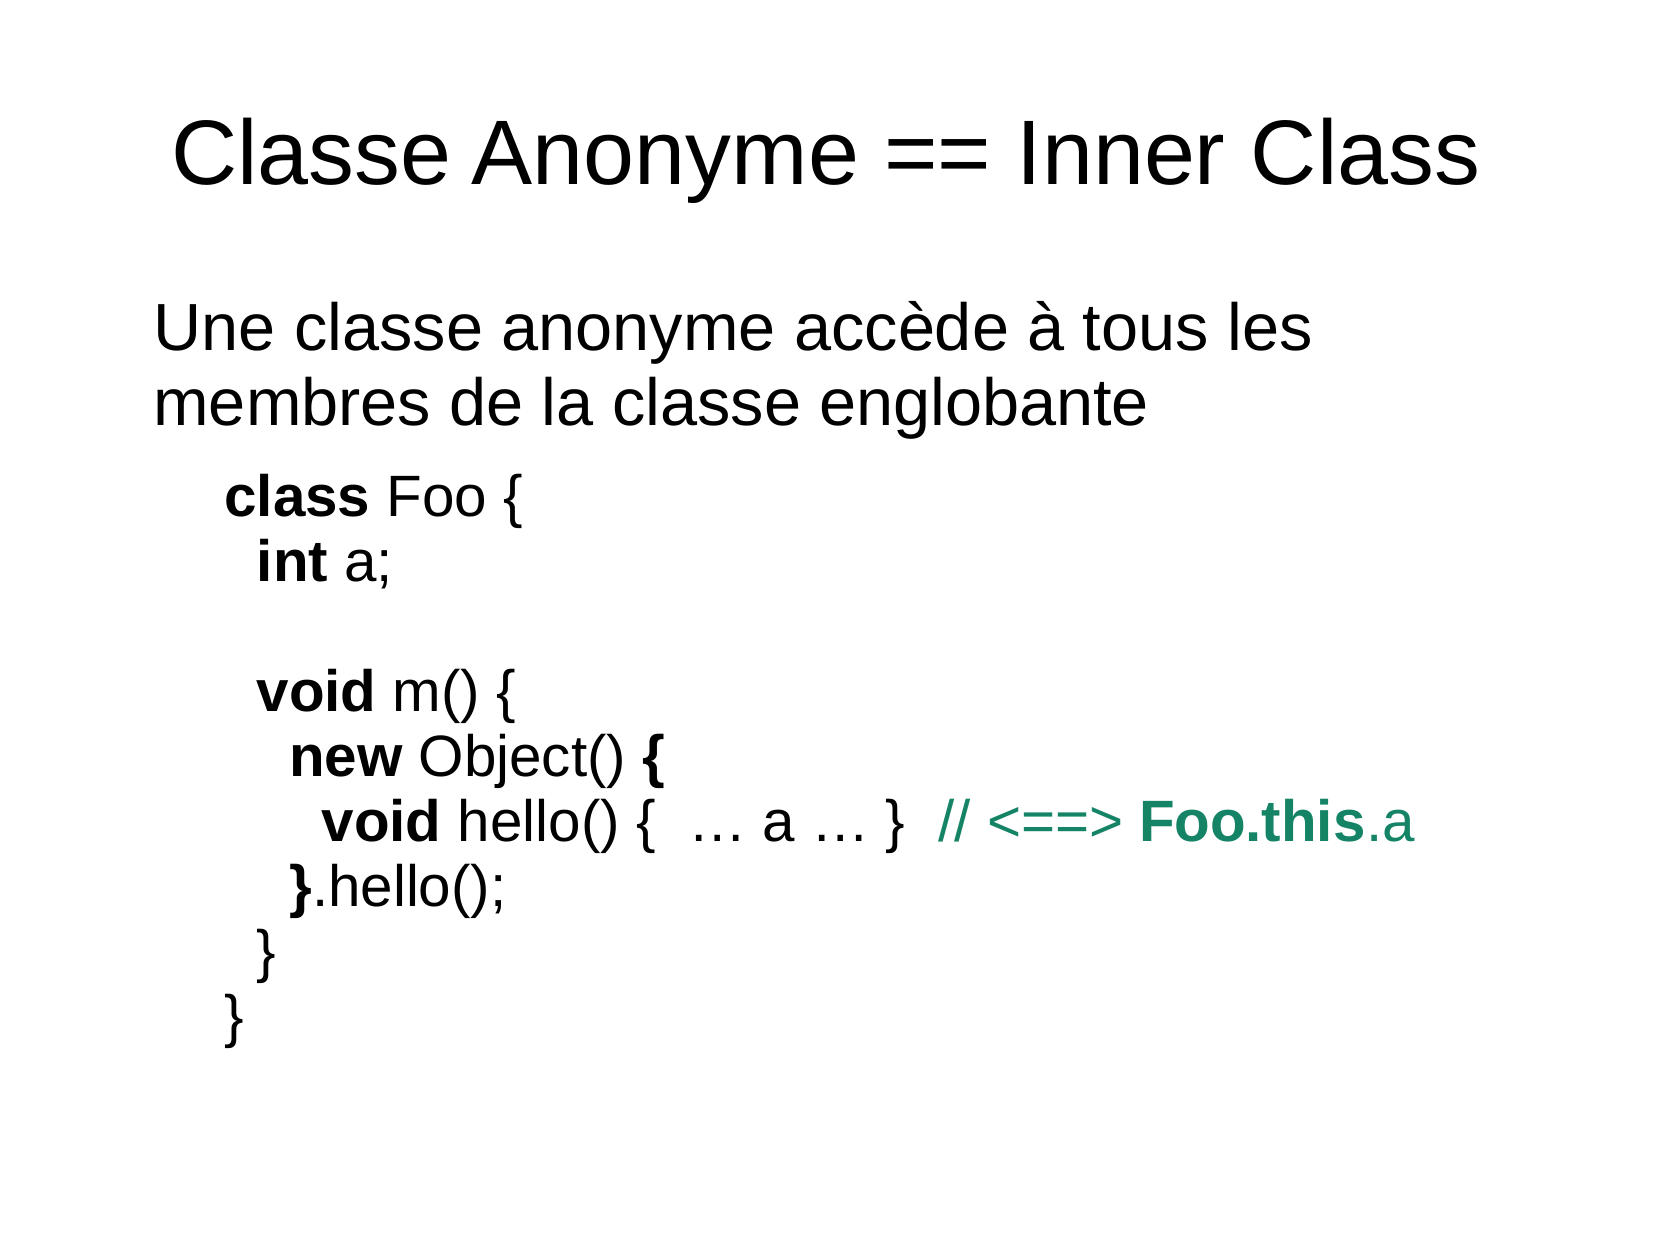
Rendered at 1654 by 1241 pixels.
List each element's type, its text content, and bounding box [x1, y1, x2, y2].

title Classe Anonyme == Inner Class [82, 49, 1571, 257]
list Une classe anonyme accède à tous les membres de la classe englobante class Foo { int a; void m() { new Object() { void hello() { … a … } // <==> Foo.this.a }.hello(); } } [82, 290, 1571, 1051]
